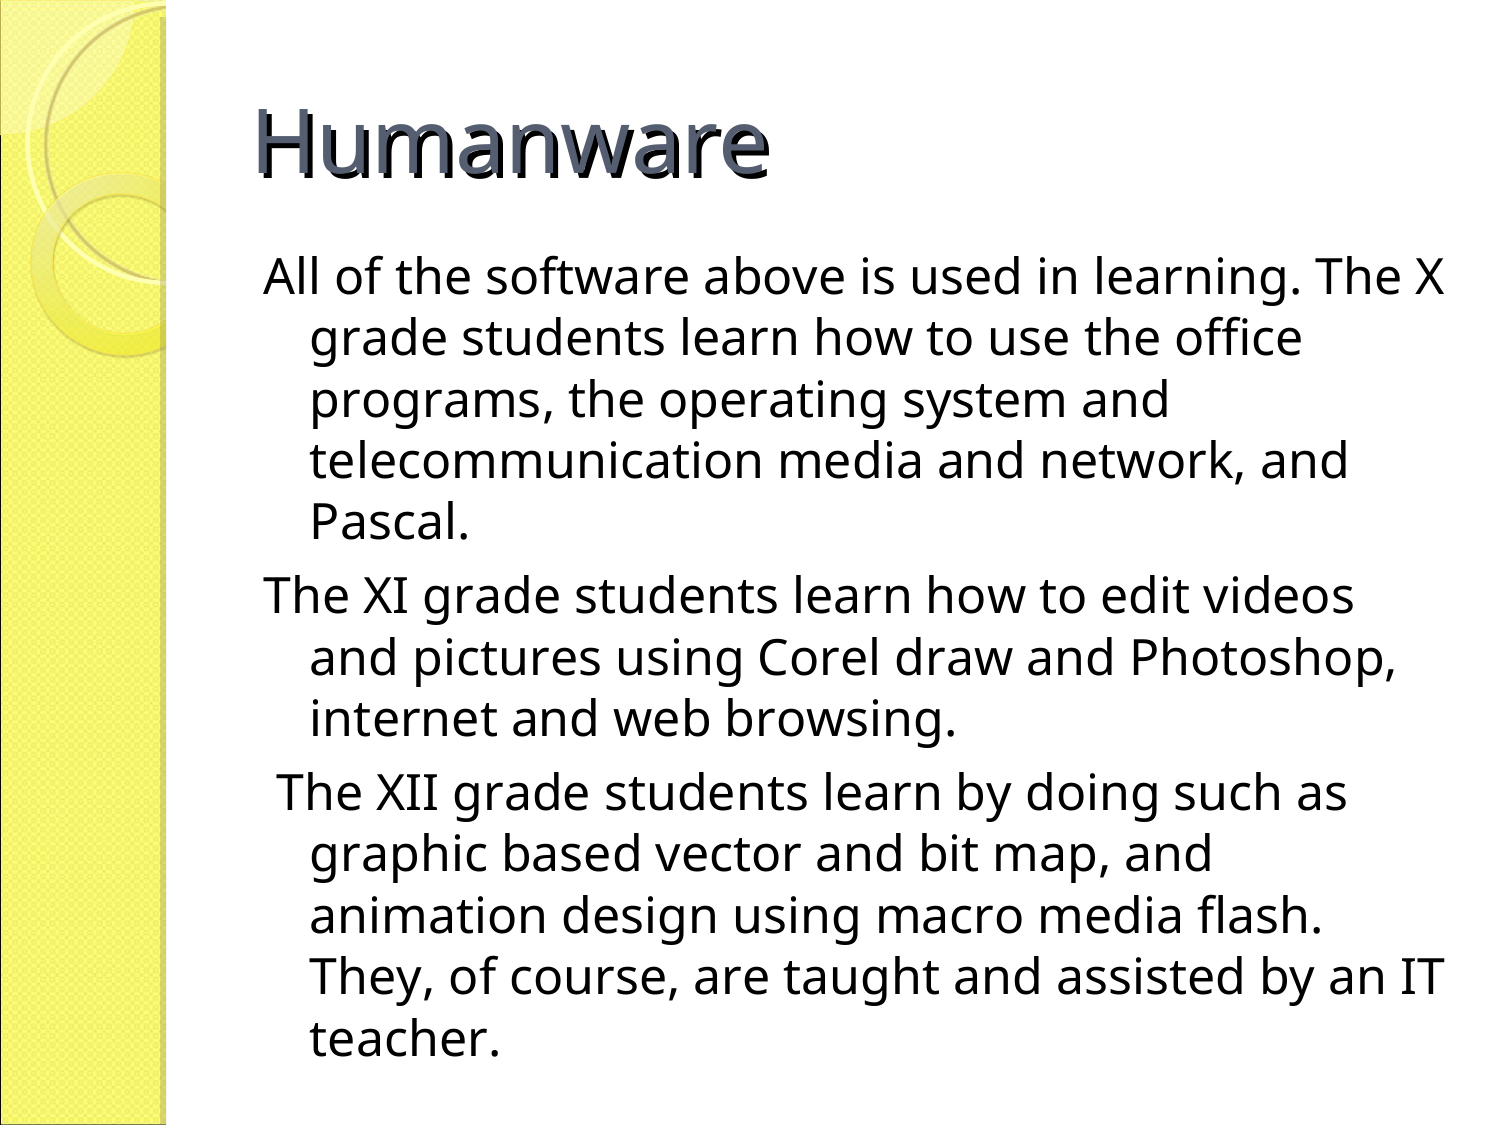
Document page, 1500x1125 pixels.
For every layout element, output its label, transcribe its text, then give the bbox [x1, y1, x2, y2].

title Humanware [235, 45, 1466, 233]
picture [0, 11, 166, 1125]
picture [136, 0, 166, 4]
list All of the software above is used in learning. The X grade students learn how to use the office programs, the operating system and telecommunication media and network, and Pascal. The XI grade students learn how to edit videos and pictures using Corel draw and Photoshop, internet and web browsing. The XII grade students learn by doing such as graphic based vector and bit map, and animation design using macro media flash. They, of course, are taught and assisted by an IT teacher. [235, 237, 1466, 1046]
